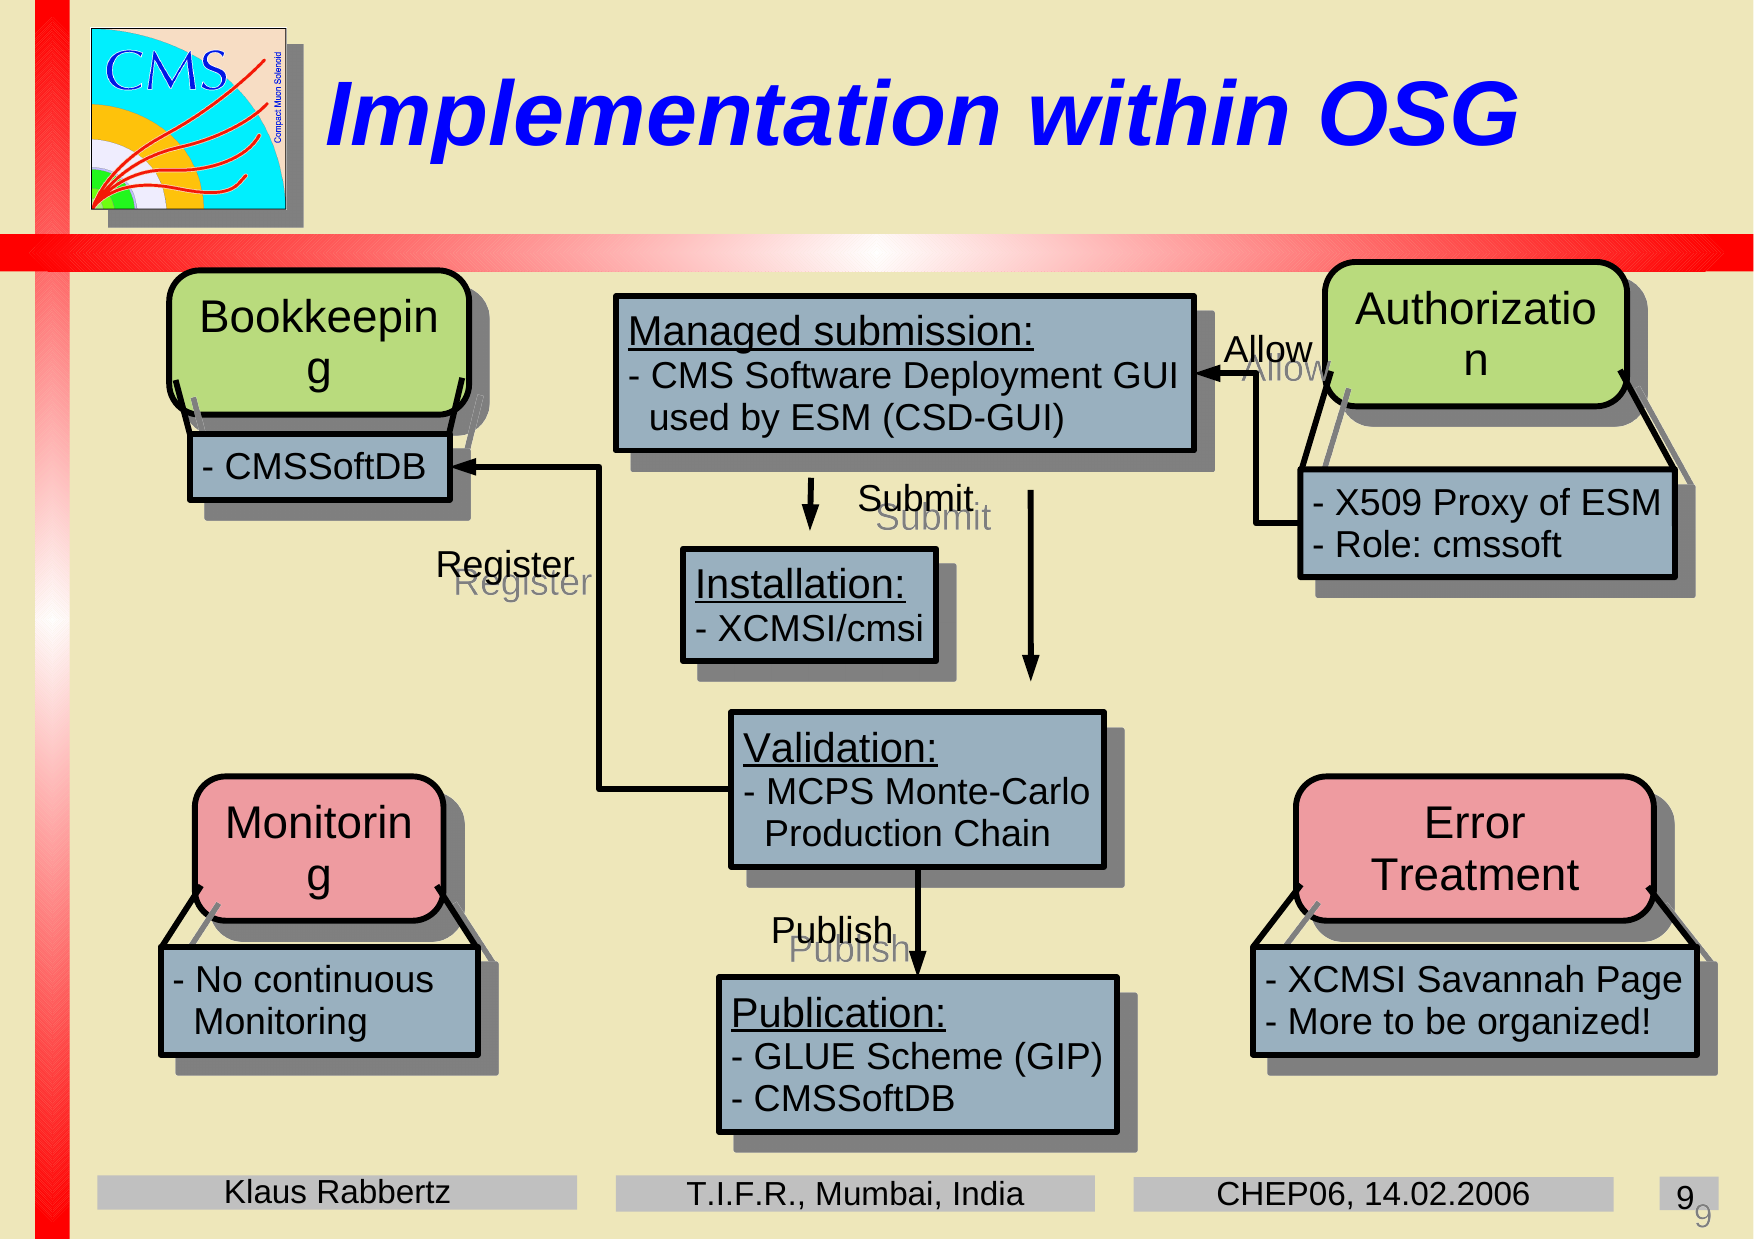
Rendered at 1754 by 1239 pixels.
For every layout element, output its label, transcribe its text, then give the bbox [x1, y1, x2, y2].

text_box Publication: - GLUE Scheme (GIP) - CMSSoftDB [718, 977, 1117, 1132]
text_box Submit [845, 466, 987, 532]
text_box - CMSSoftDB [189, 433, 450, 500]
picture [90, 27, 282, 210]
text_box Validation: - MCPS Monte-Carlo Production Chain [731, 712, 1105, 867]
title Implementation within OSG [282, 10, 1566, 217]
text_box Managed submission: - CMS Software Deployment GUI used by ESM (CSD-GUI) [616, 296, 1194, 451]
text_box - No continuous Monitoring [160, 946, 478, 1055]
text_box Monitoring [194, 776, 444, 921]
text_box Register [423, 531, 587, 597]
text_box - XCMSI Savannah Page - More to be organized! [1252, 946, 1697, 1055]
text_box Error Treatment [1295, 776, 1654, 921]
text_box Publish [758, 897, 907, 964]
text_box Authorization [1324, 261, 1628, 407]
text_box Bookkeeping [169, 270, 470, 415]
text_box Allow [1221, 376, 1244, 383]
text_box Allow [1211, 317, 1326, 383]
text_box Installation: - XCMSI/cmsi [683, 548, 937, 662]
text_box - X509 Proxy of ESM - Role: cmssoft [1300, 469, 1675, 578]
